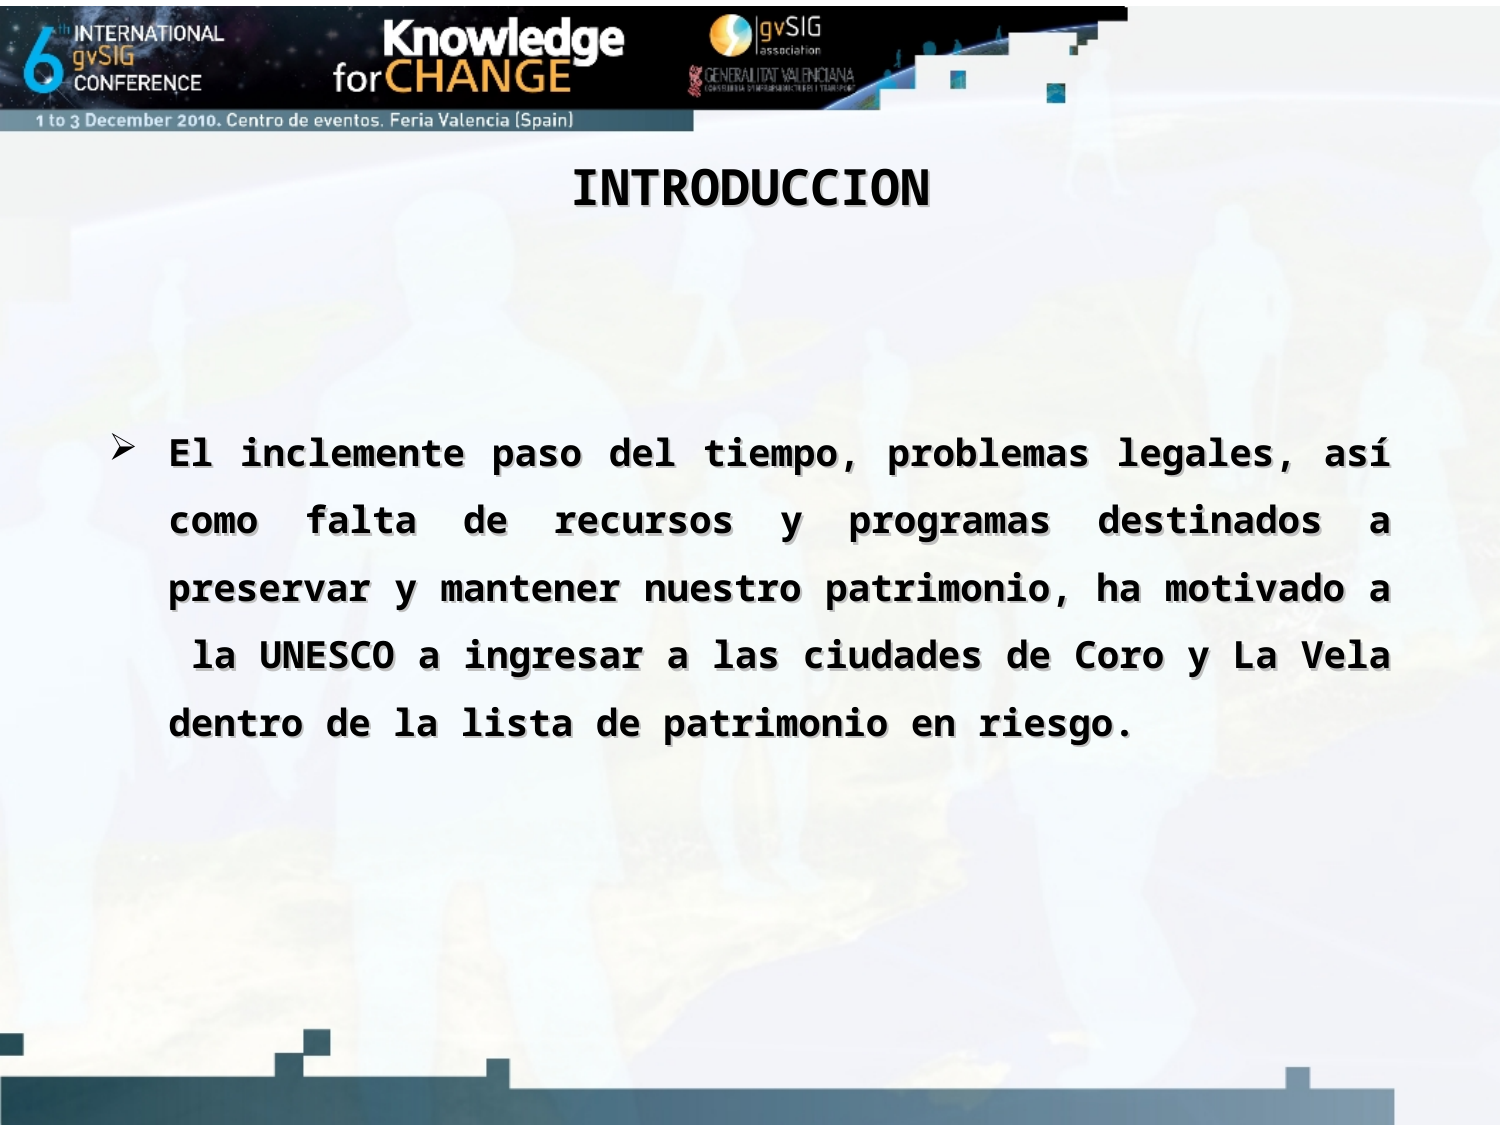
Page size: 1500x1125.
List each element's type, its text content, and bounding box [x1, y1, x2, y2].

text_box INTRODUCCION [175, 147, 1325, 223]
text_box El inclemente paso del tiempo, problemas legales, así como falta de recursos y programas destinados a preservar y mantener nuestro patrimonio, ha motivado a la UNESCO a ingresar a las ciudades de Coro y La Vela dentro de la lista de patrimonio en riesgo. [93, 334, 1407, 752]
picture [0, 6, 1500, 1125]
